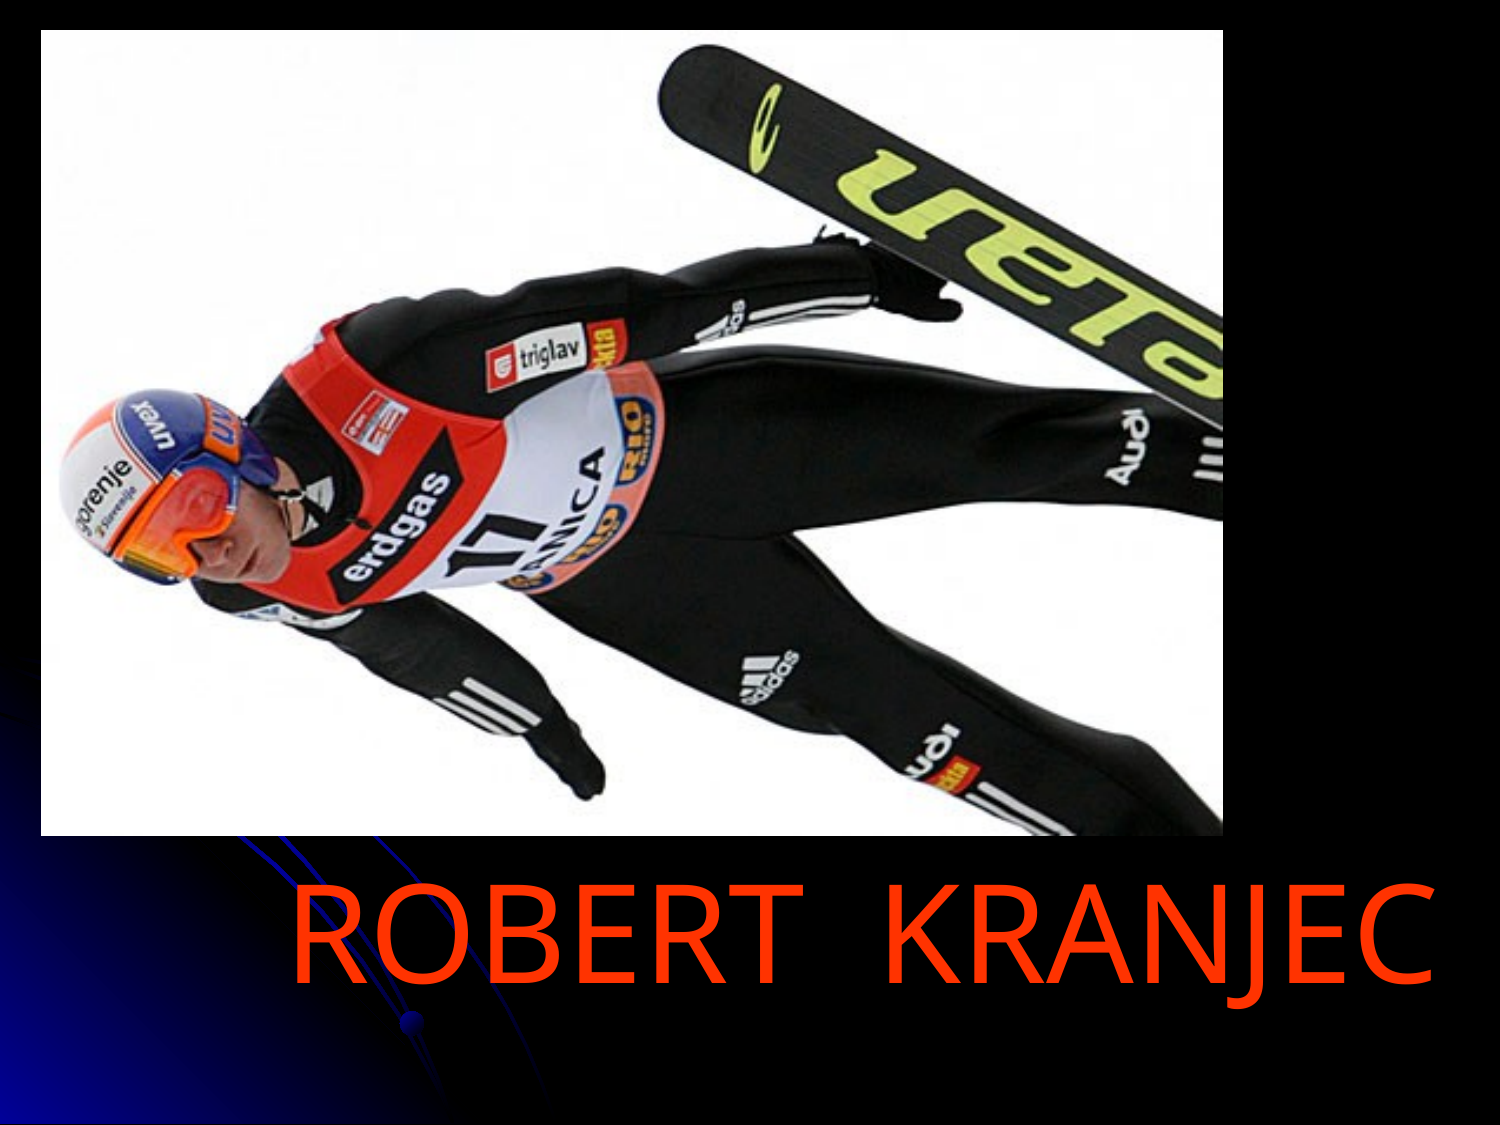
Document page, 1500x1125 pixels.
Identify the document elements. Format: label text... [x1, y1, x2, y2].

picture [41, 30, 1223, 836]
title ROBERT KRANJEC [225, 692, 1500, 1125]
